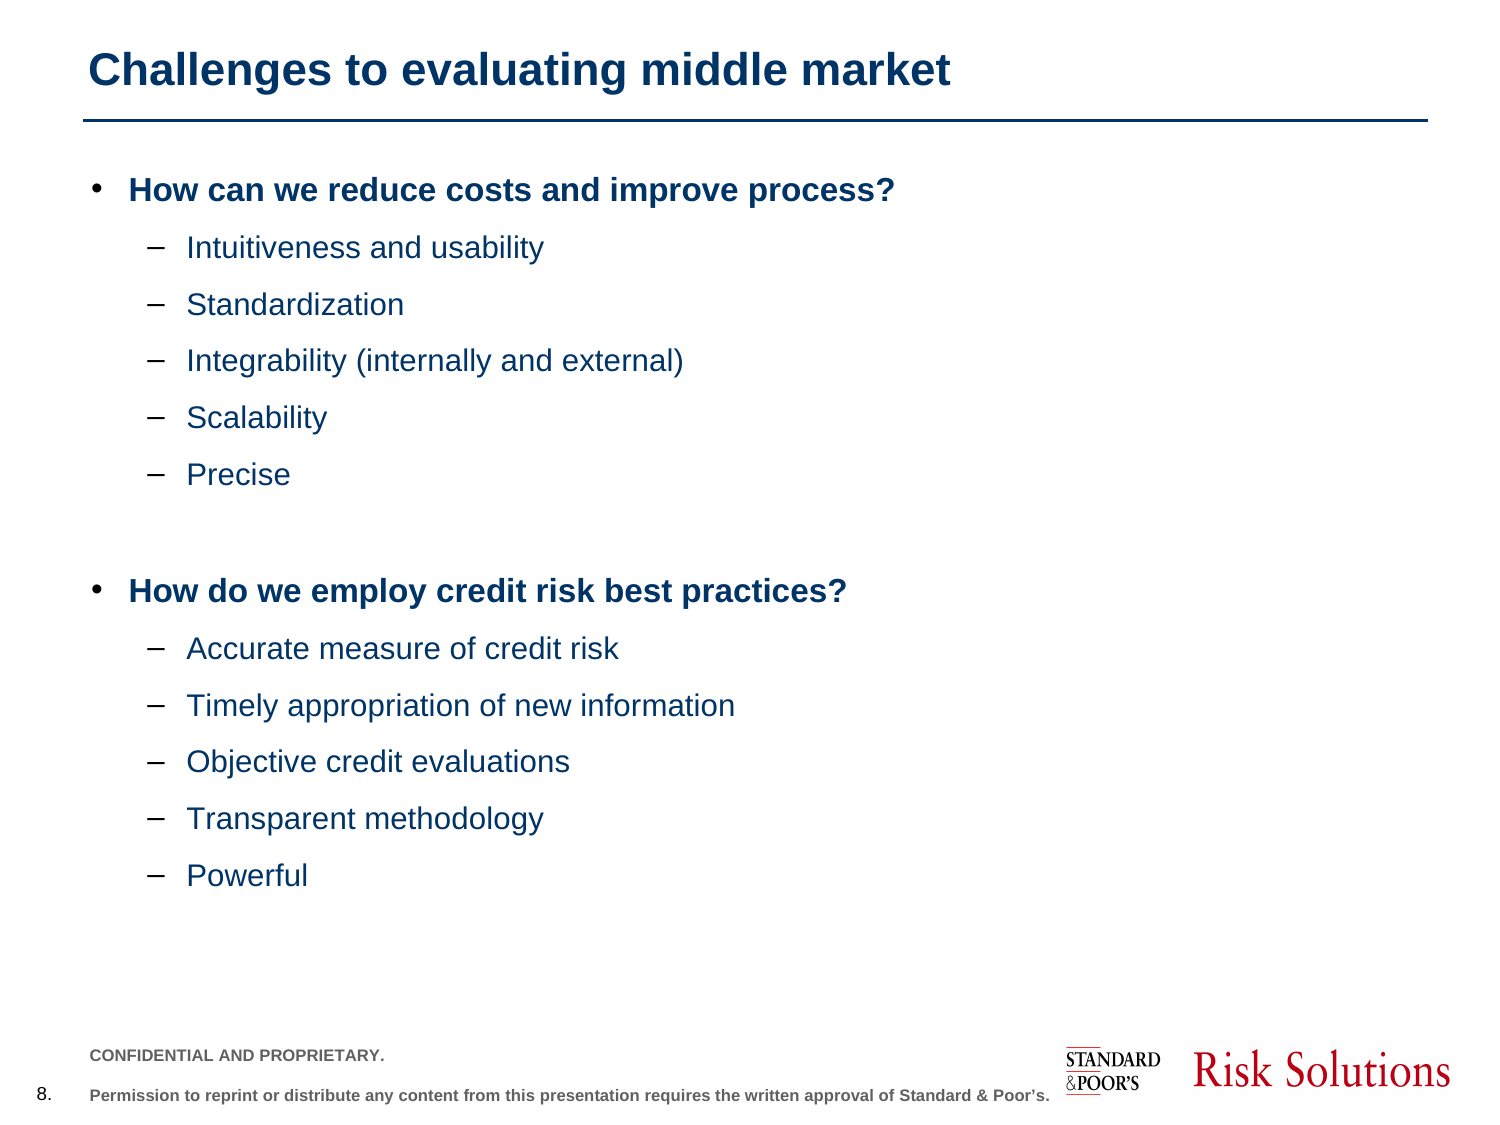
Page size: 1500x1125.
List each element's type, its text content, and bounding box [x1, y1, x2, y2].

title Challenges to evaluating middle market [73, 27, 1429, 103]
list How can we reduce costs and improve process? Intuitiveness and usability Standardization Integrability (internally and external) Scalability Precise How do we employ credit risk best practices? Accurate measure of credit risk Timely appropriation of new information Objective credit evaluations Transparent methodology Powerful [76, 156, 1455, 894]
picture [1058, 1039, 1453, 1101]
